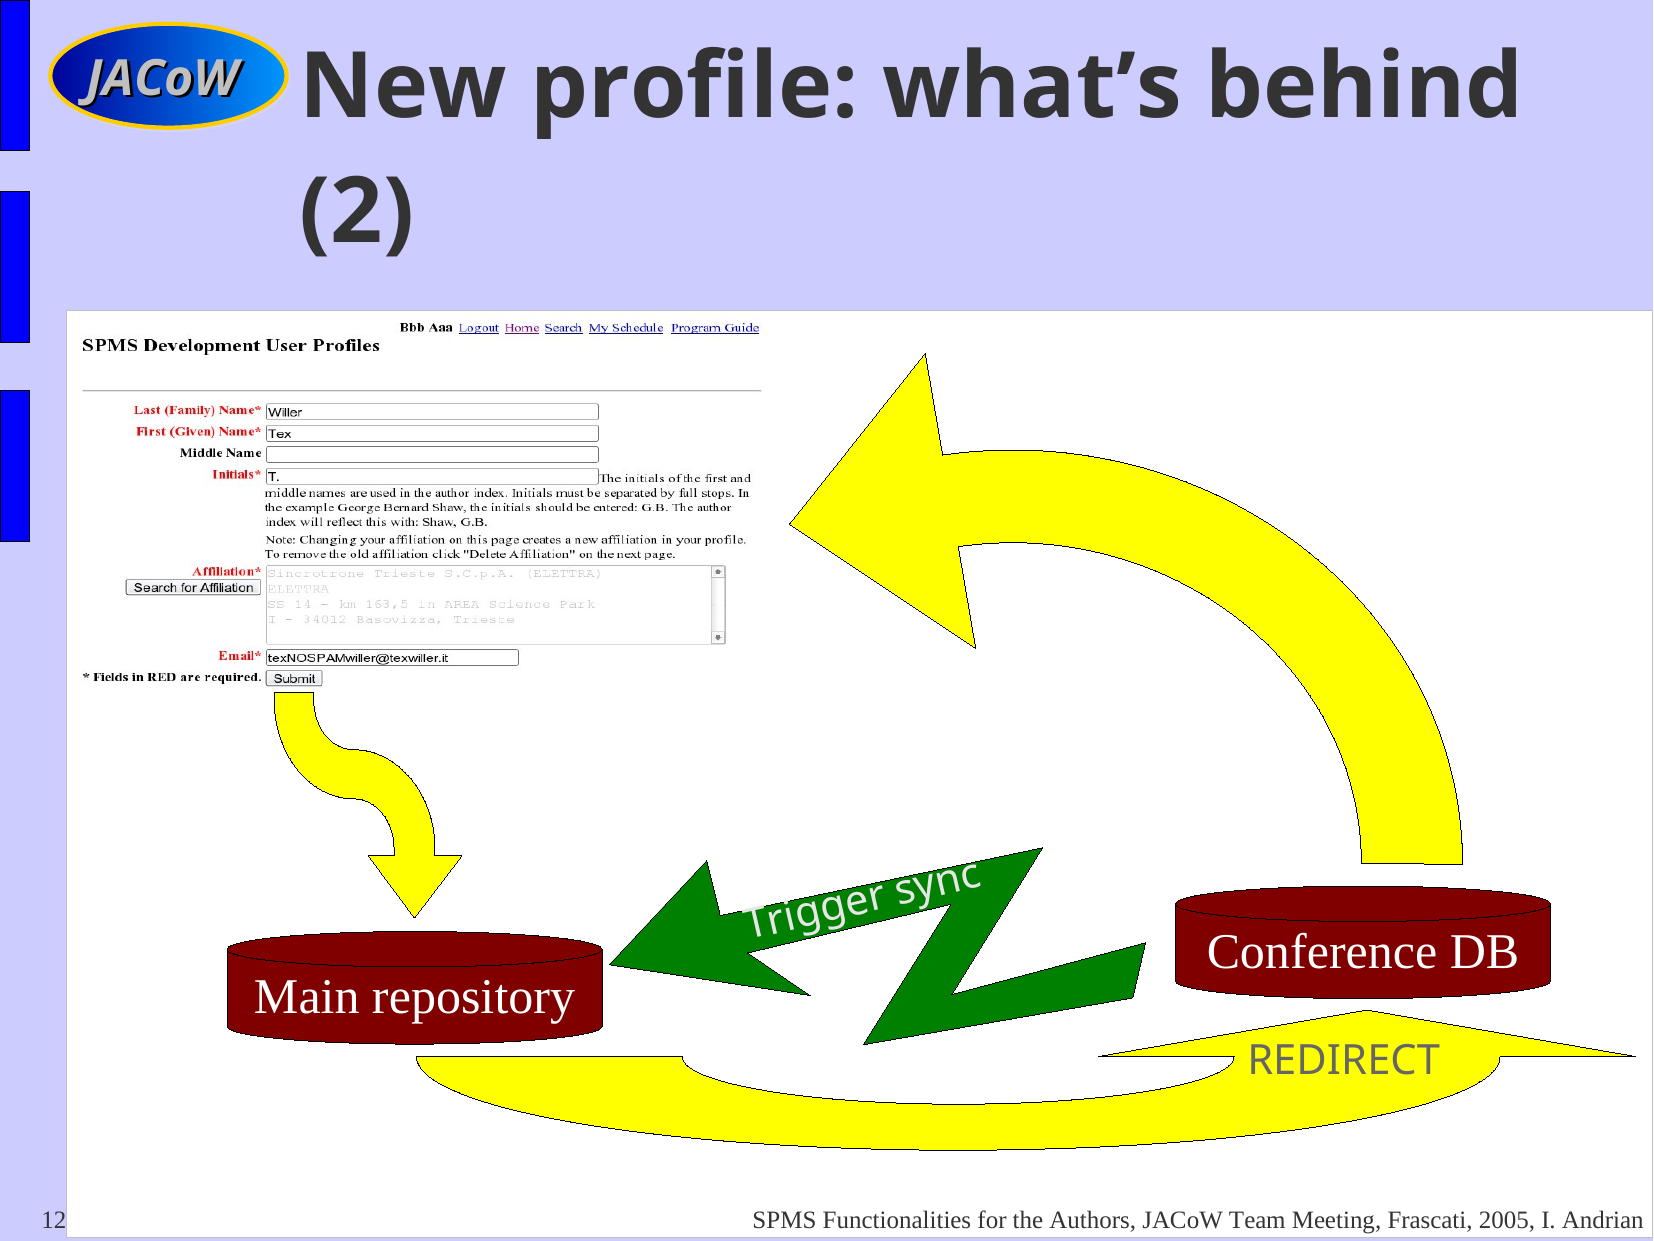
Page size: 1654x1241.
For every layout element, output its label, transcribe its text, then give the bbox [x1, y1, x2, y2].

text_box Main repository [227, 931, 603, 1045]
text_box [1548, 1041, 1636, 1057]
title New profile: what’s behind (2) [299, 19, 1650, 283]
text_box [75, 692, 826, 918]
text_box Trigger sync [667, 826, 1061, 984]
text_box [706, 966, 811, 996]
text_box REDIRECT [1247, 1030, 1548, 1106]
text_box Conference DB [1175, 886, 1551, 999]
text_box [789, 353, 1463, 865]
text_box [863, 911, 1146, 1045]
text_box [416, 1030, 1419, 1151]
text_box [1251, 1010, 1483, 1030]
picture [75, 315, 769, 692]
text_box [609, 860, 717, 976]
